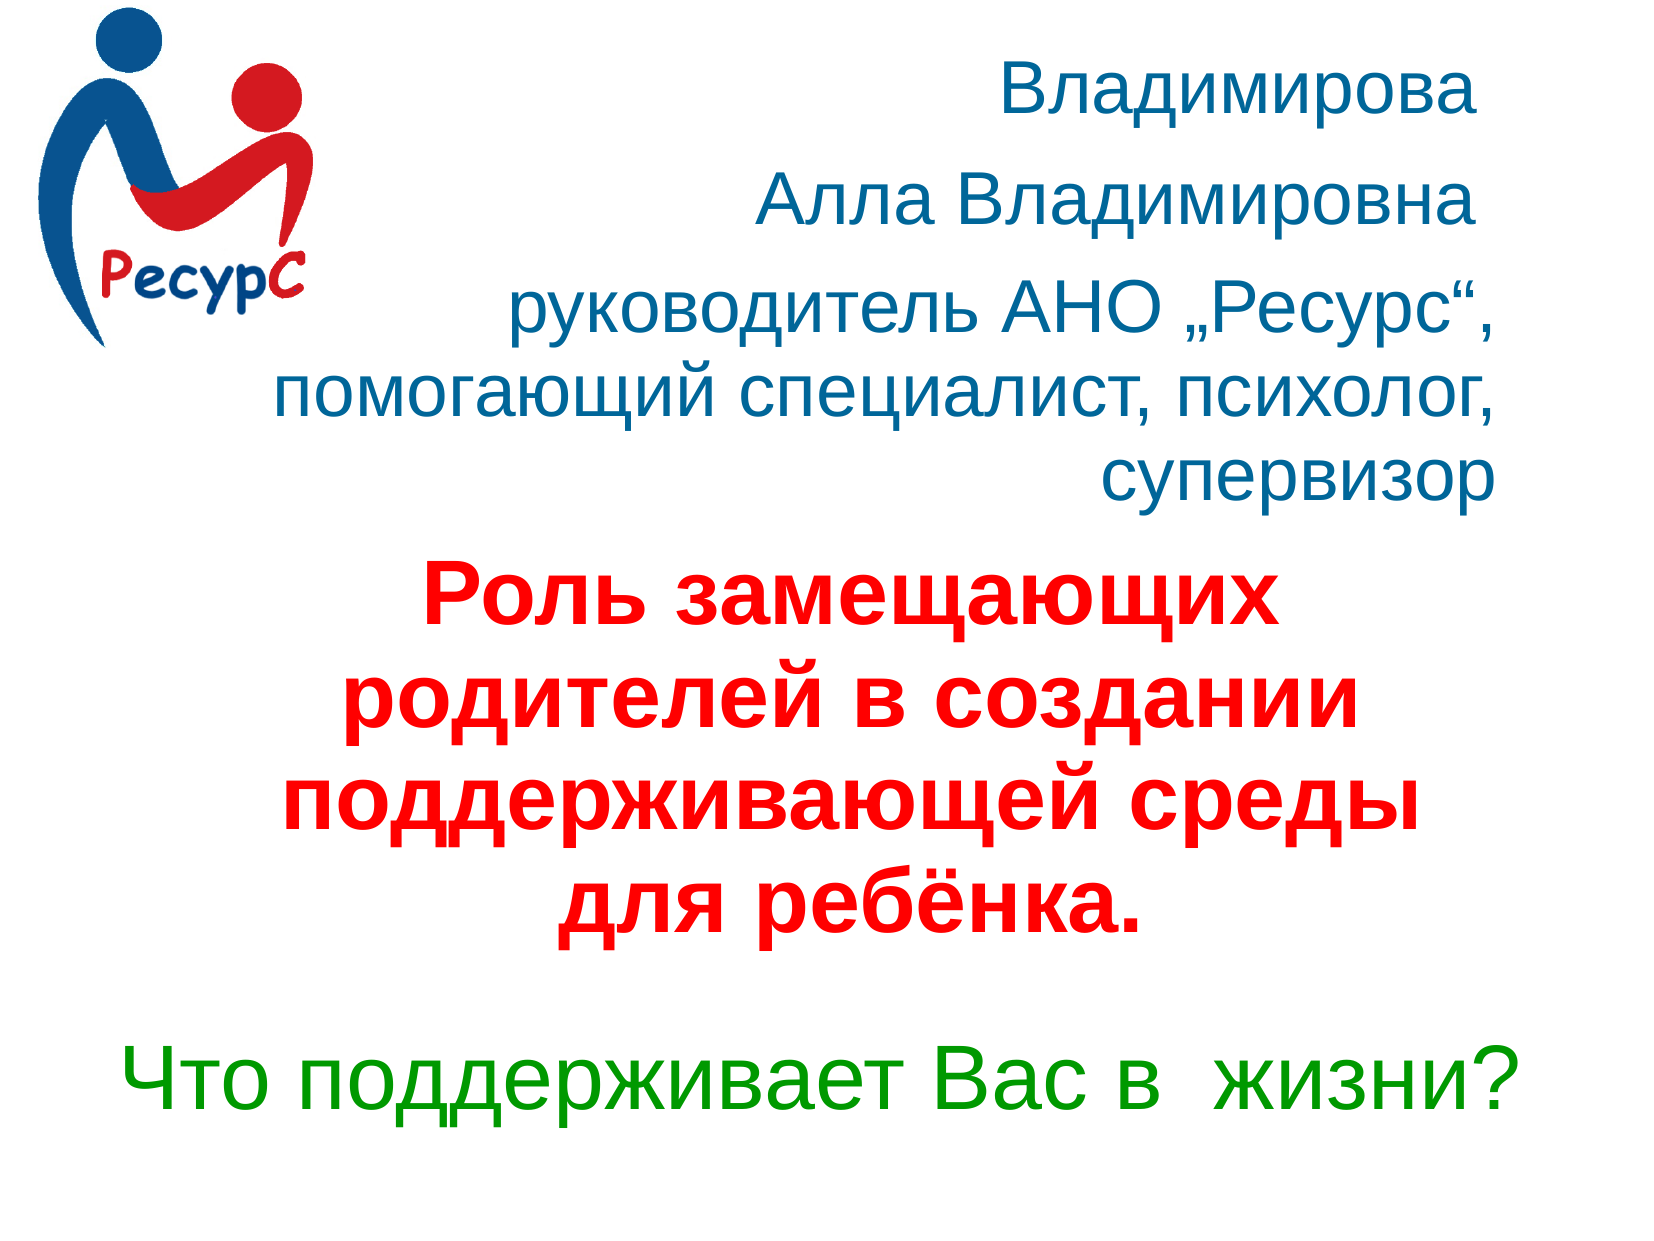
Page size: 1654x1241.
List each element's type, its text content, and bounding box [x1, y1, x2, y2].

picture [26, 0, 325, 357]
text_box Владимирова Алла Владимировна руководитель АНО „Ресурс“, помогающий специалист, психолог, супервизор Роль замещающих родителей в создании поддерживающей среды для ребёнка. [191, 30, 1513, 1077]
title Что поддерживает Вас в жизни? [76, 944, 1565, 1211]
